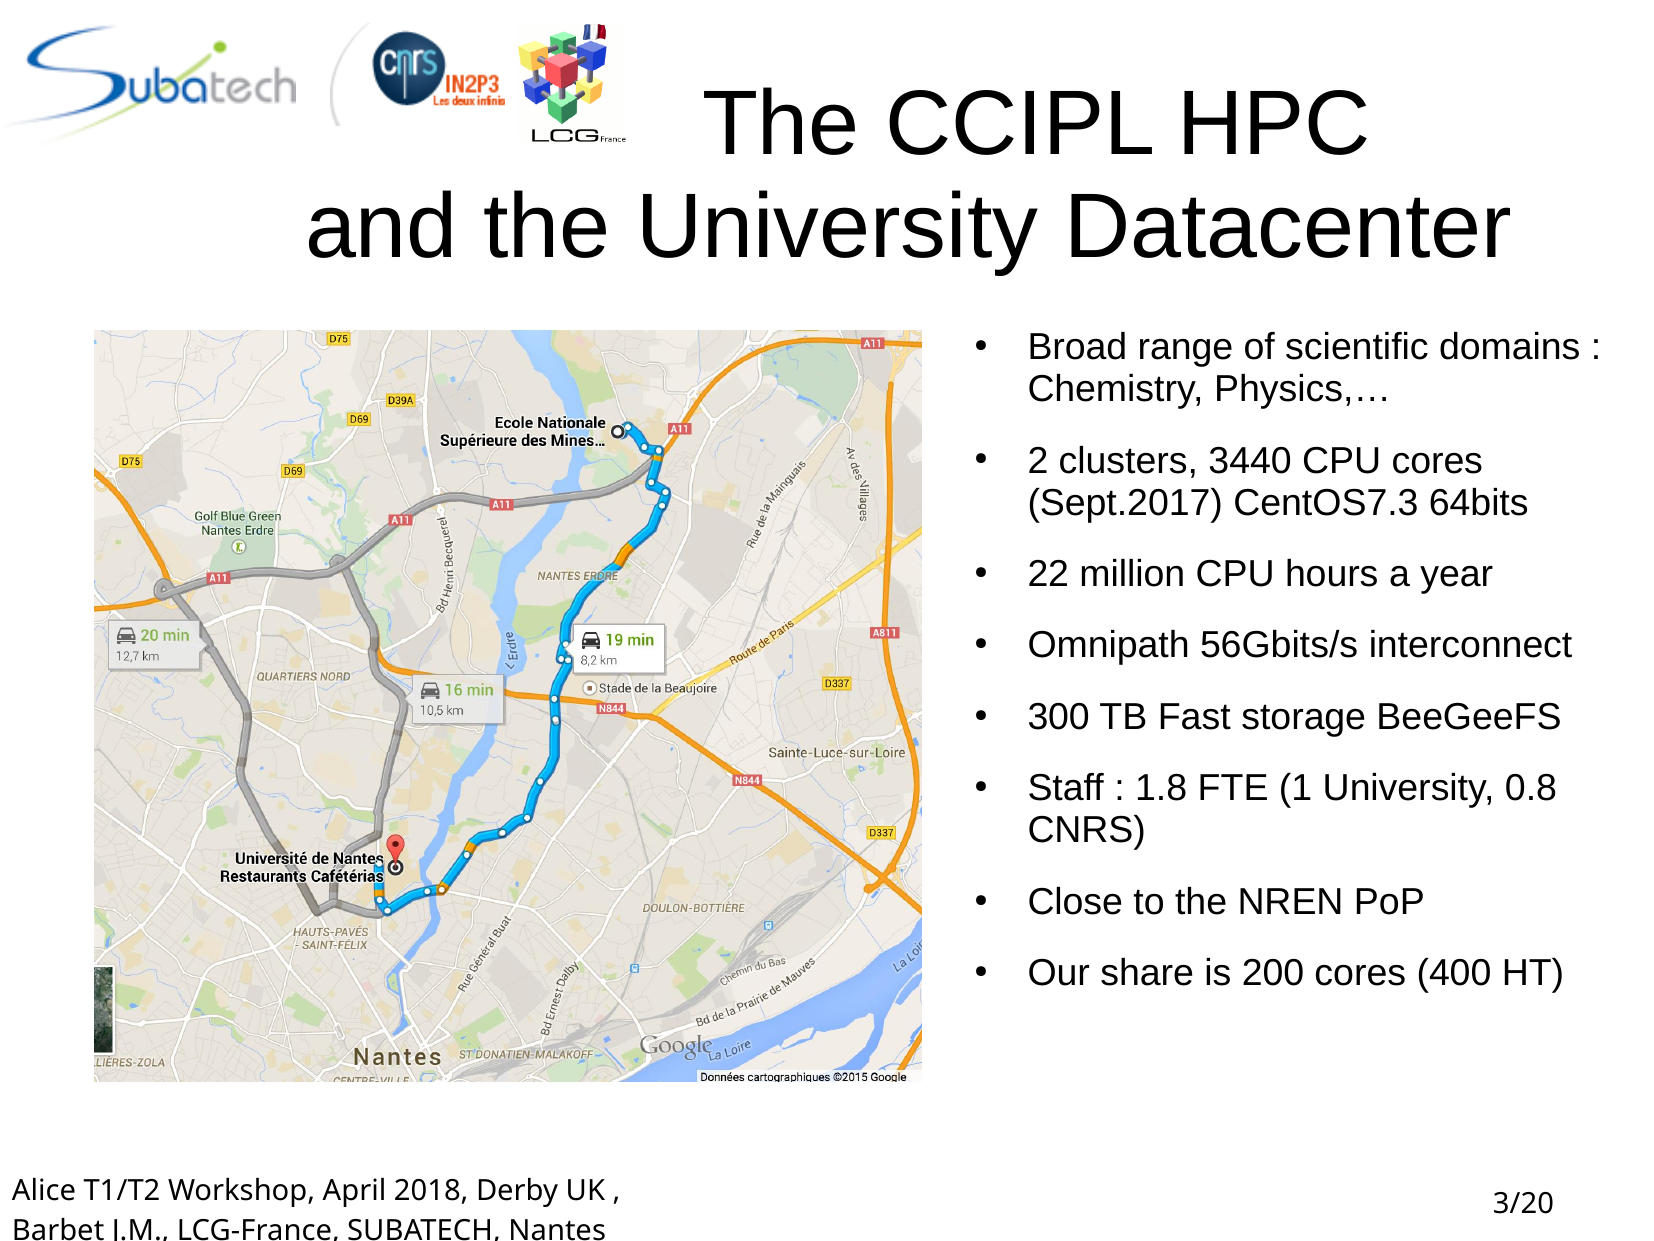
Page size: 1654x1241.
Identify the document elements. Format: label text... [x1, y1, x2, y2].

picture [3, 10, 296, 150]
list Broad range of scientific domains : Chemistry, Physics,… 2 clusters, 3440 CPU cores (Sept.2017) CentOS7.3 64bits 22 million CPU hours a year Omnipath 56Gbits/s interconnect 300 TB Fast storage BeeGeeFS Staff : 1.8 FTE (1 University, 0.8 CNRS) Close to the NREN PoP Our share is 200 cores (400 HT) [956, 325, 1619, 1123]
picture [330, 23, 505, 70]
title The CCIPL HPC and the University Datacenter [165, 70, 1654, 278]
picture [94, 330, 922, 1082]
picture [517, 23, 626, 70]
